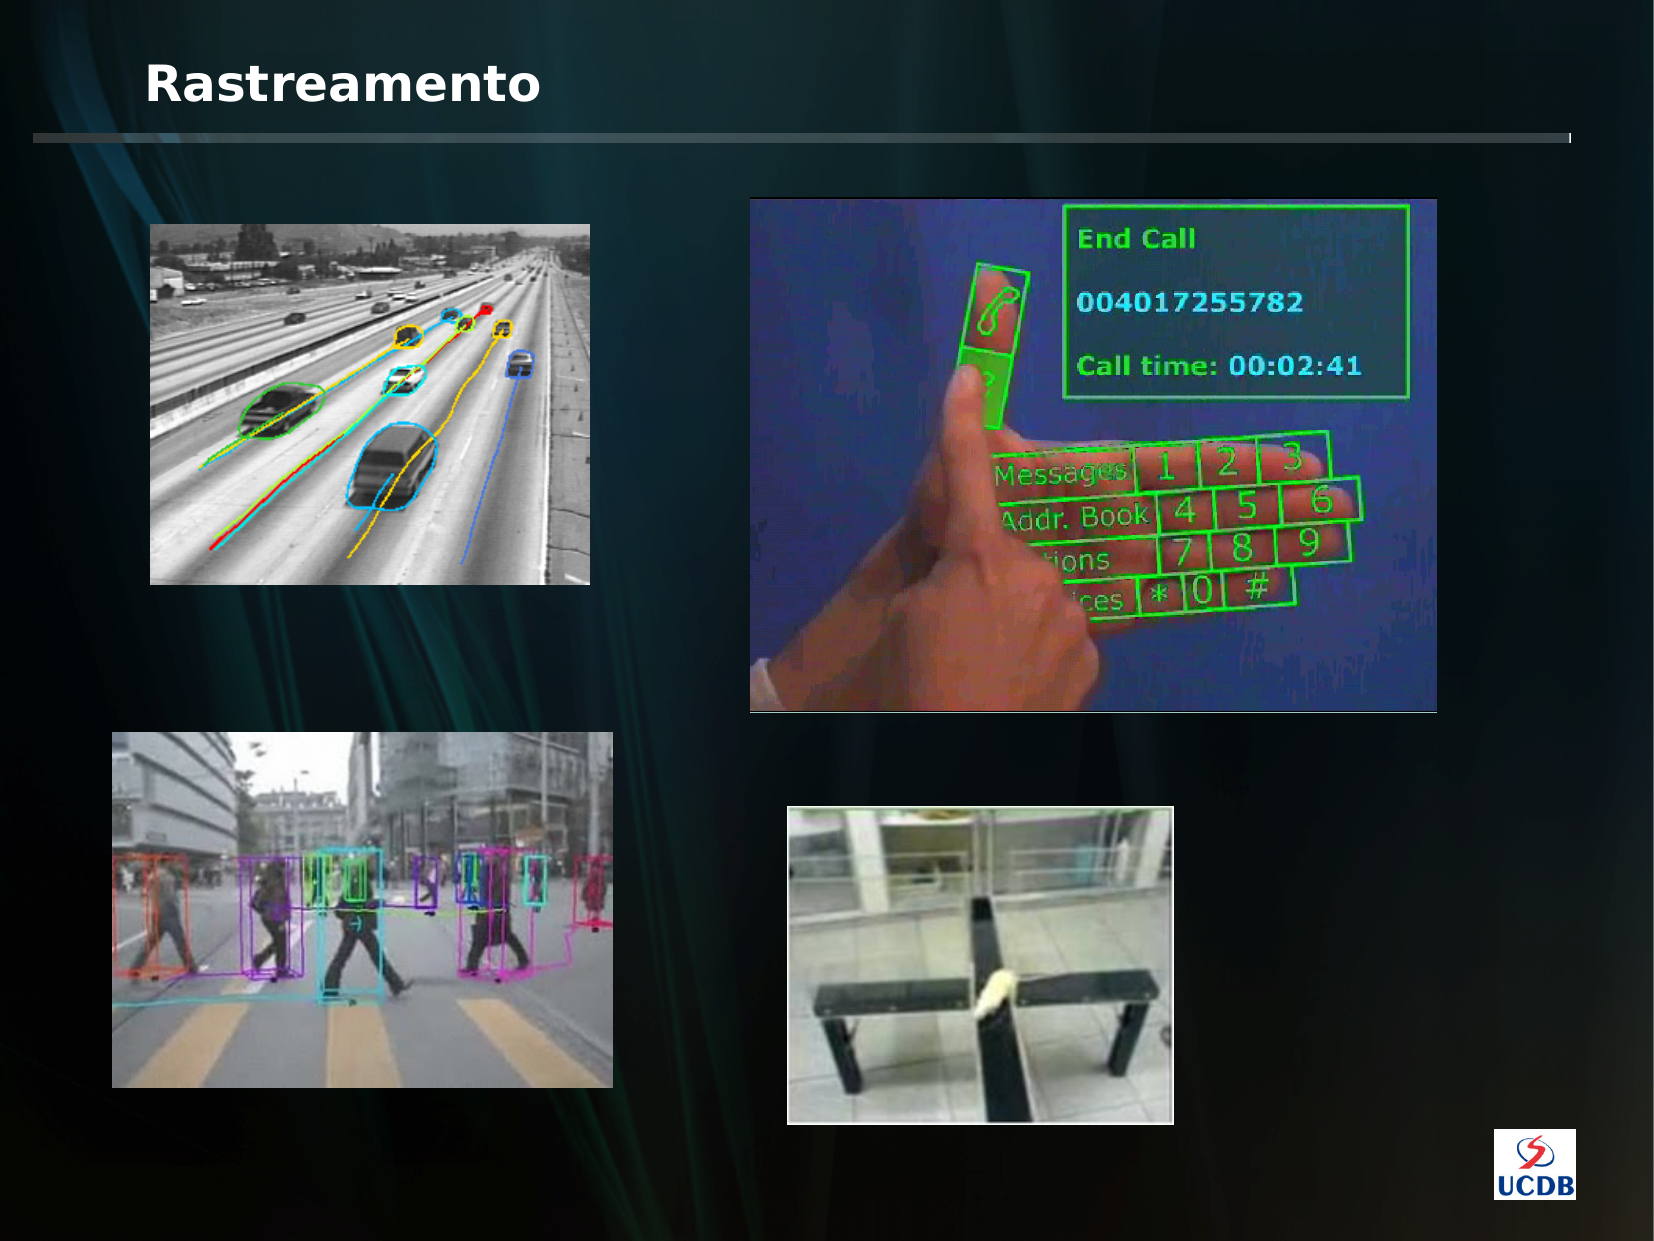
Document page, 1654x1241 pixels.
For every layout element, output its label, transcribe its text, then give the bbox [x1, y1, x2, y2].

picture [0, 0, 1654, 1241]
text_box Rastreamento [129, 45, 558, 119]
